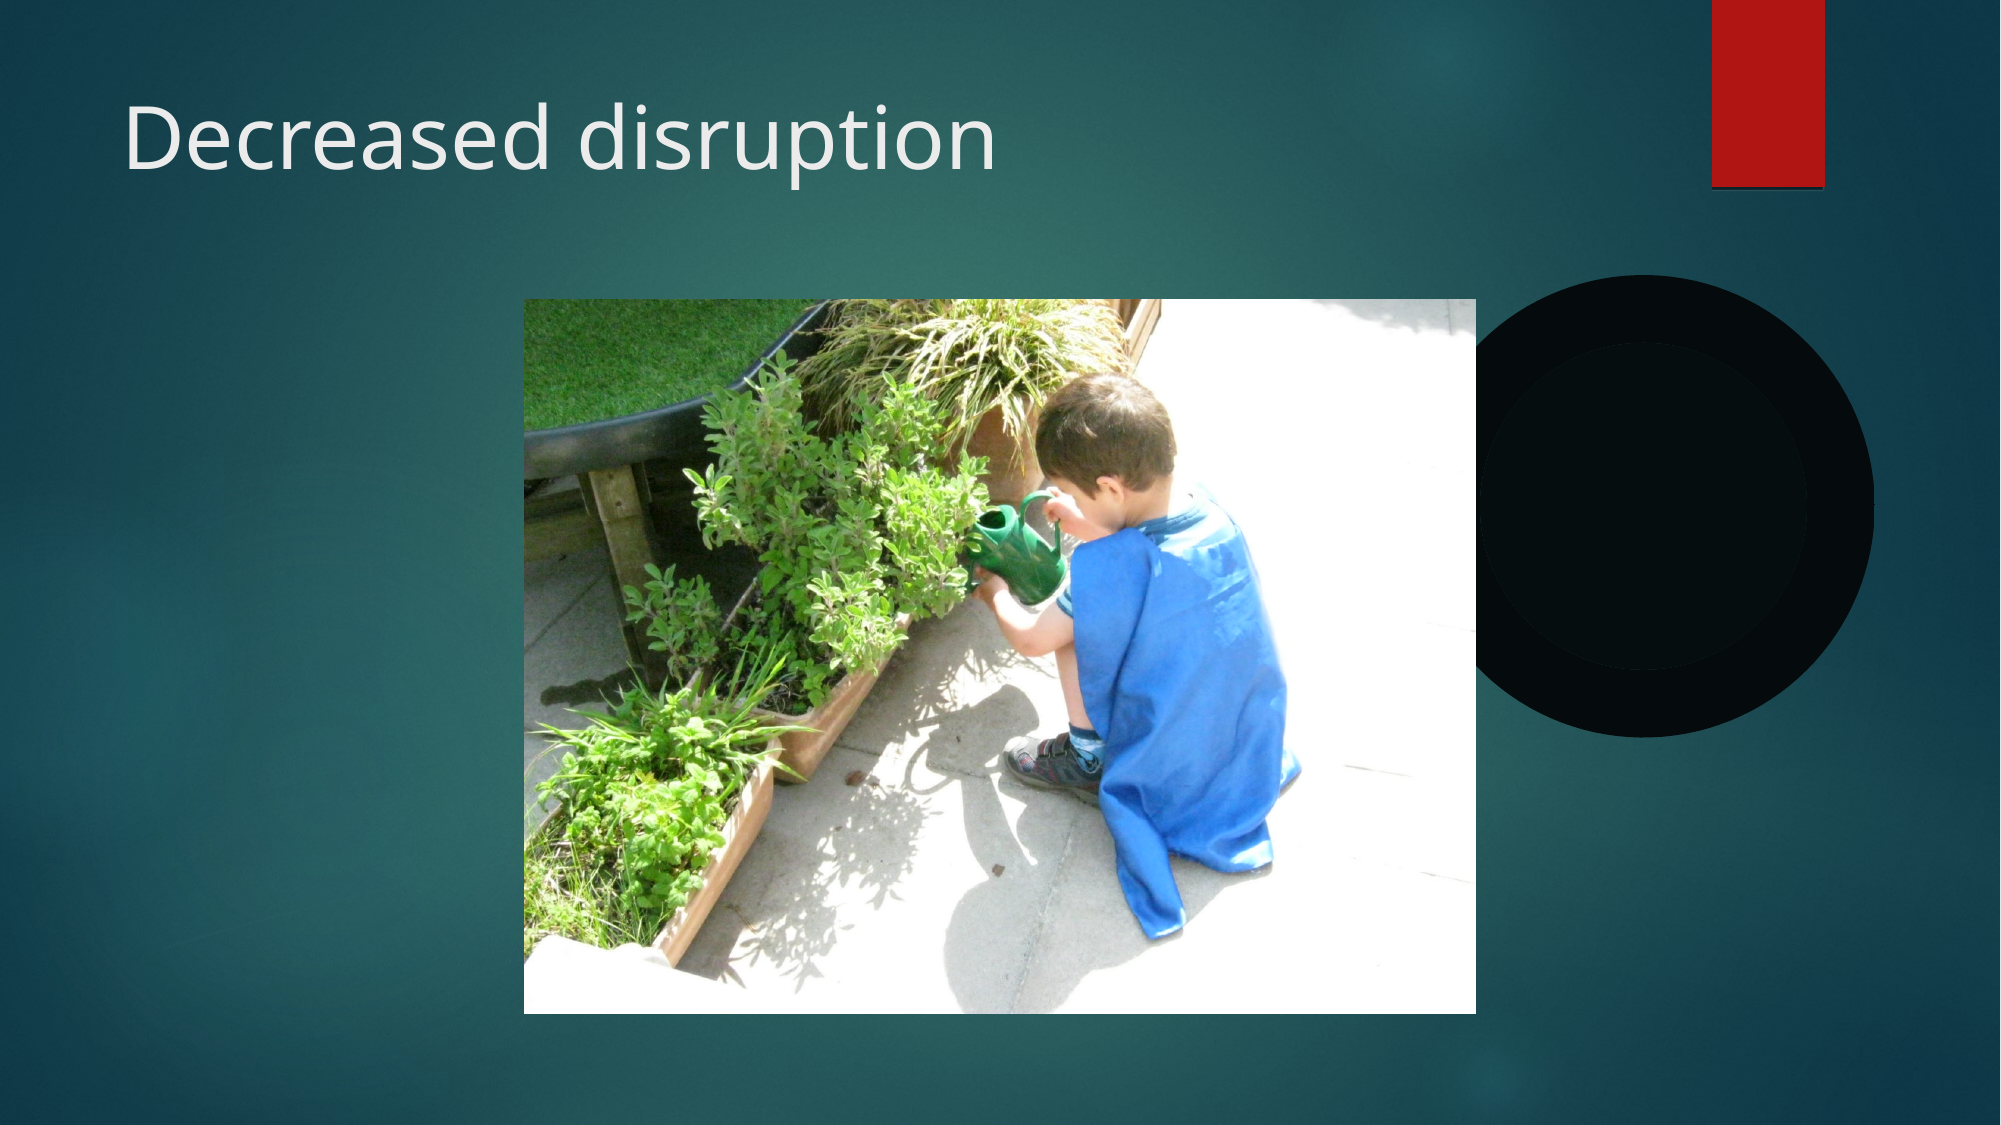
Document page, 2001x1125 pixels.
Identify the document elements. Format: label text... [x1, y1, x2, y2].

picture [524, 299, 1476, 1014]
title Decreased disruption [106, 74, 1649, 304]
